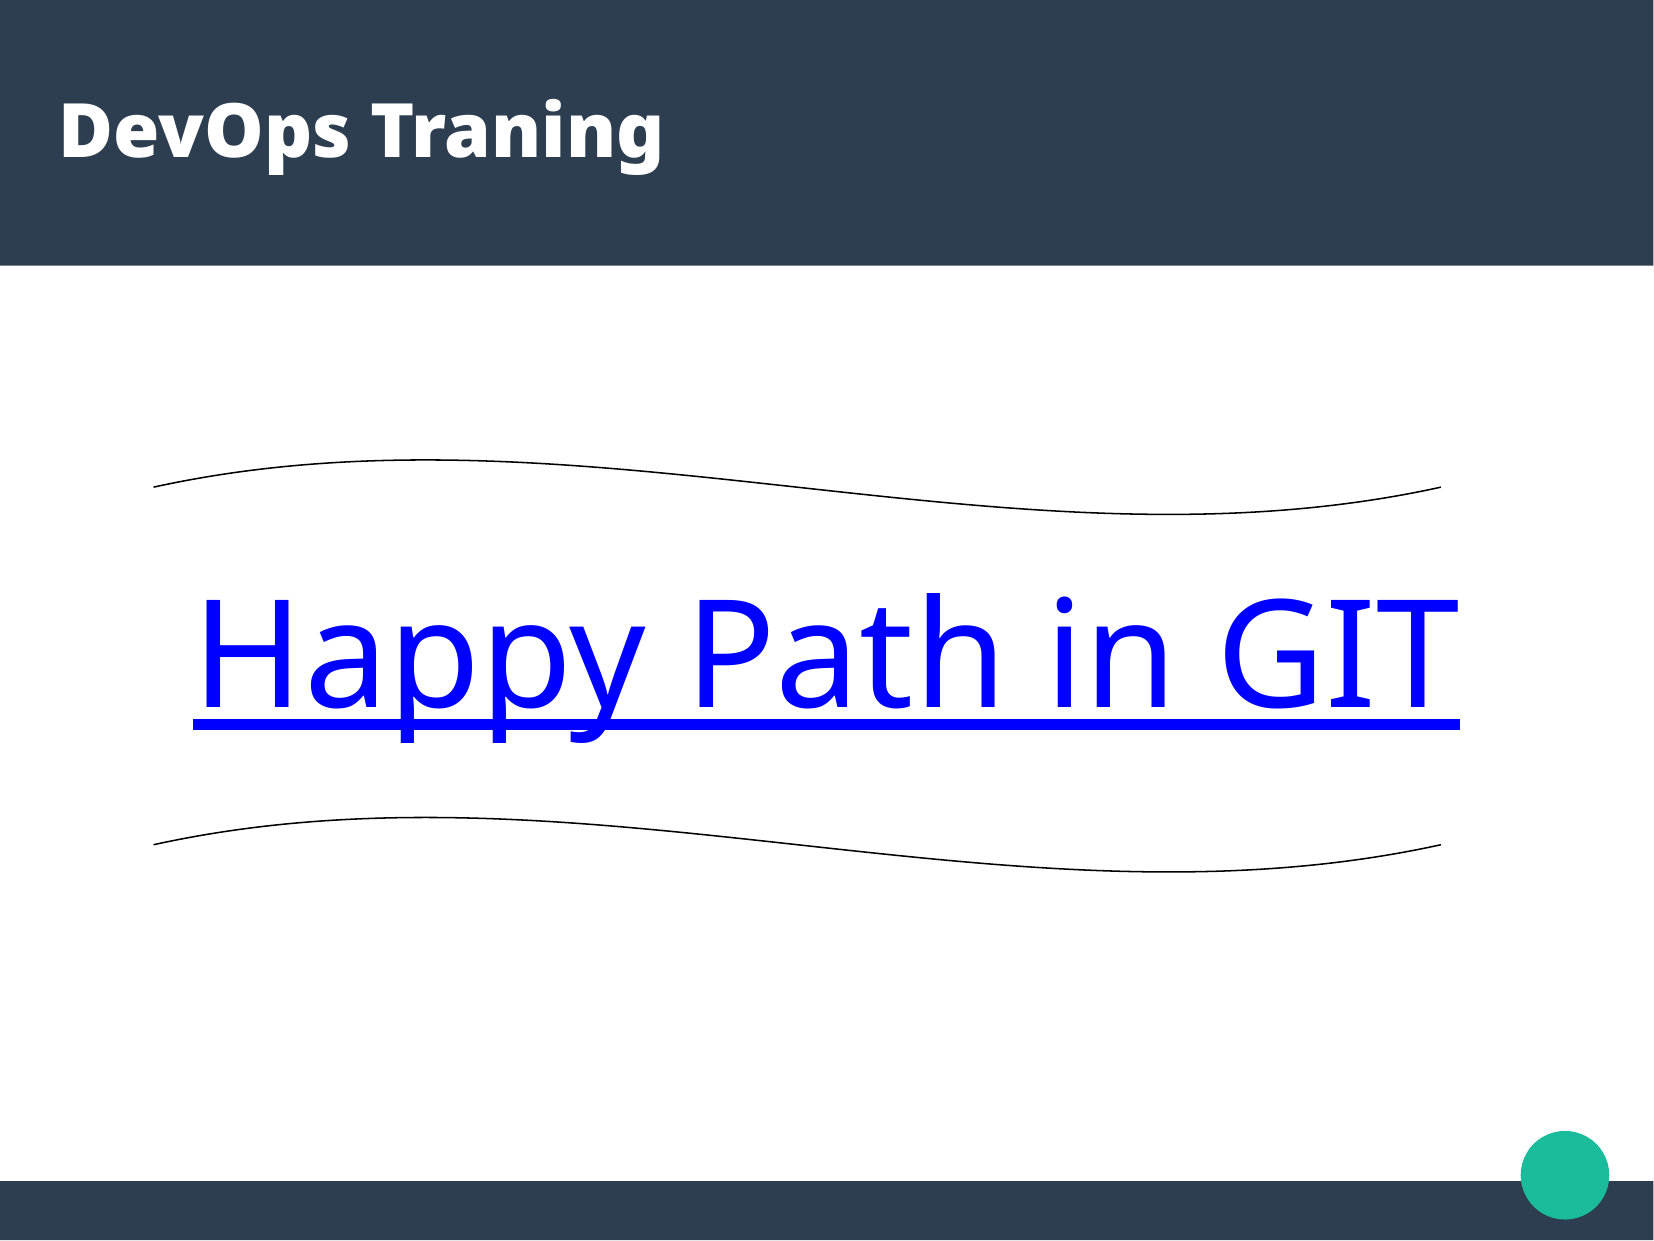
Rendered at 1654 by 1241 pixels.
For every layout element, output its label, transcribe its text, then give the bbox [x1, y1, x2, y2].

title DevOps Traning [59, 49, 1595, 207]
subtitle Happy Path in GIT [82, 290, 1571, 1010]
